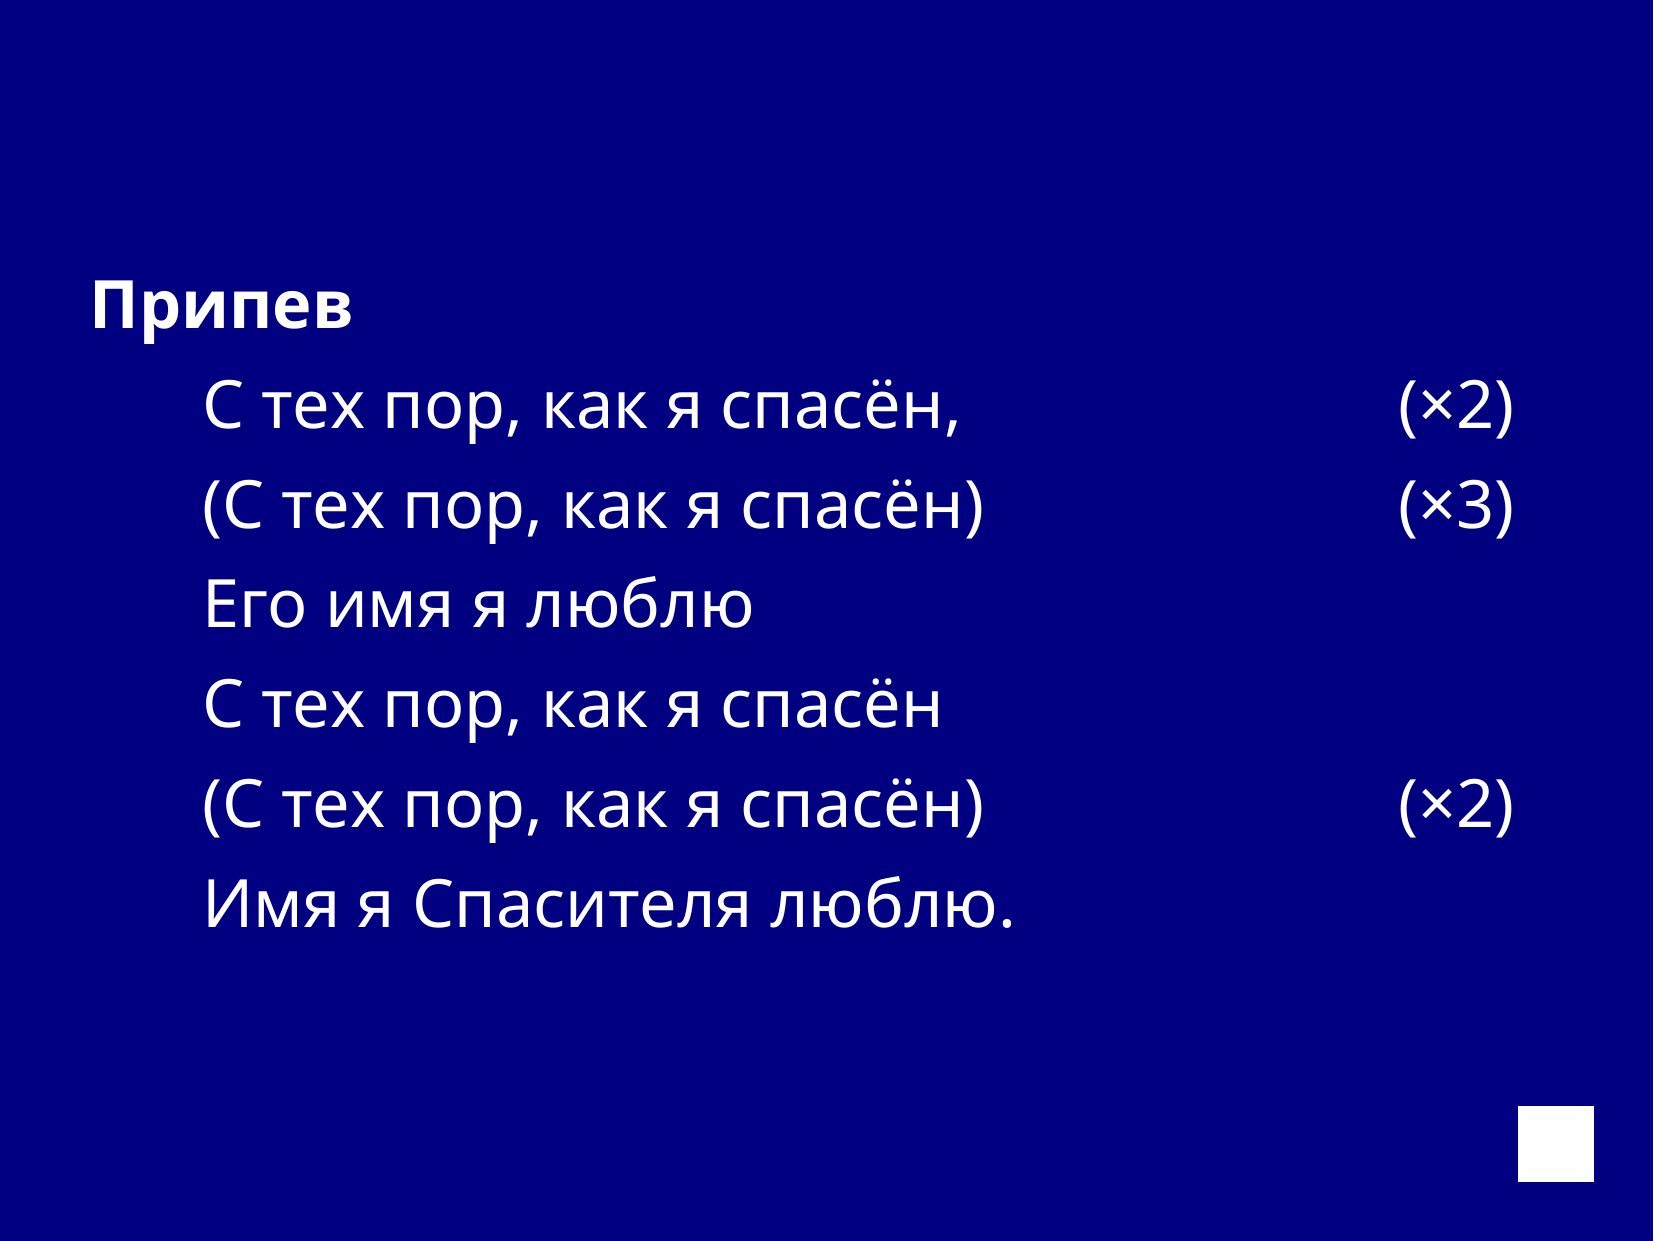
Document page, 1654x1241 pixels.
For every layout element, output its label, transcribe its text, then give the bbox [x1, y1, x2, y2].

text_box Припев С тех пор, как я спасён, (×2) (С тех пор, как я спасён) (×3) Его имя я люблю С тех пор, как я спасён (С тех пор, как я спасён) (×2) Имя я Спасителя люблю. [75, 150, 1576, 1163]
text_box [1518, 1106, 1594, 1182]
